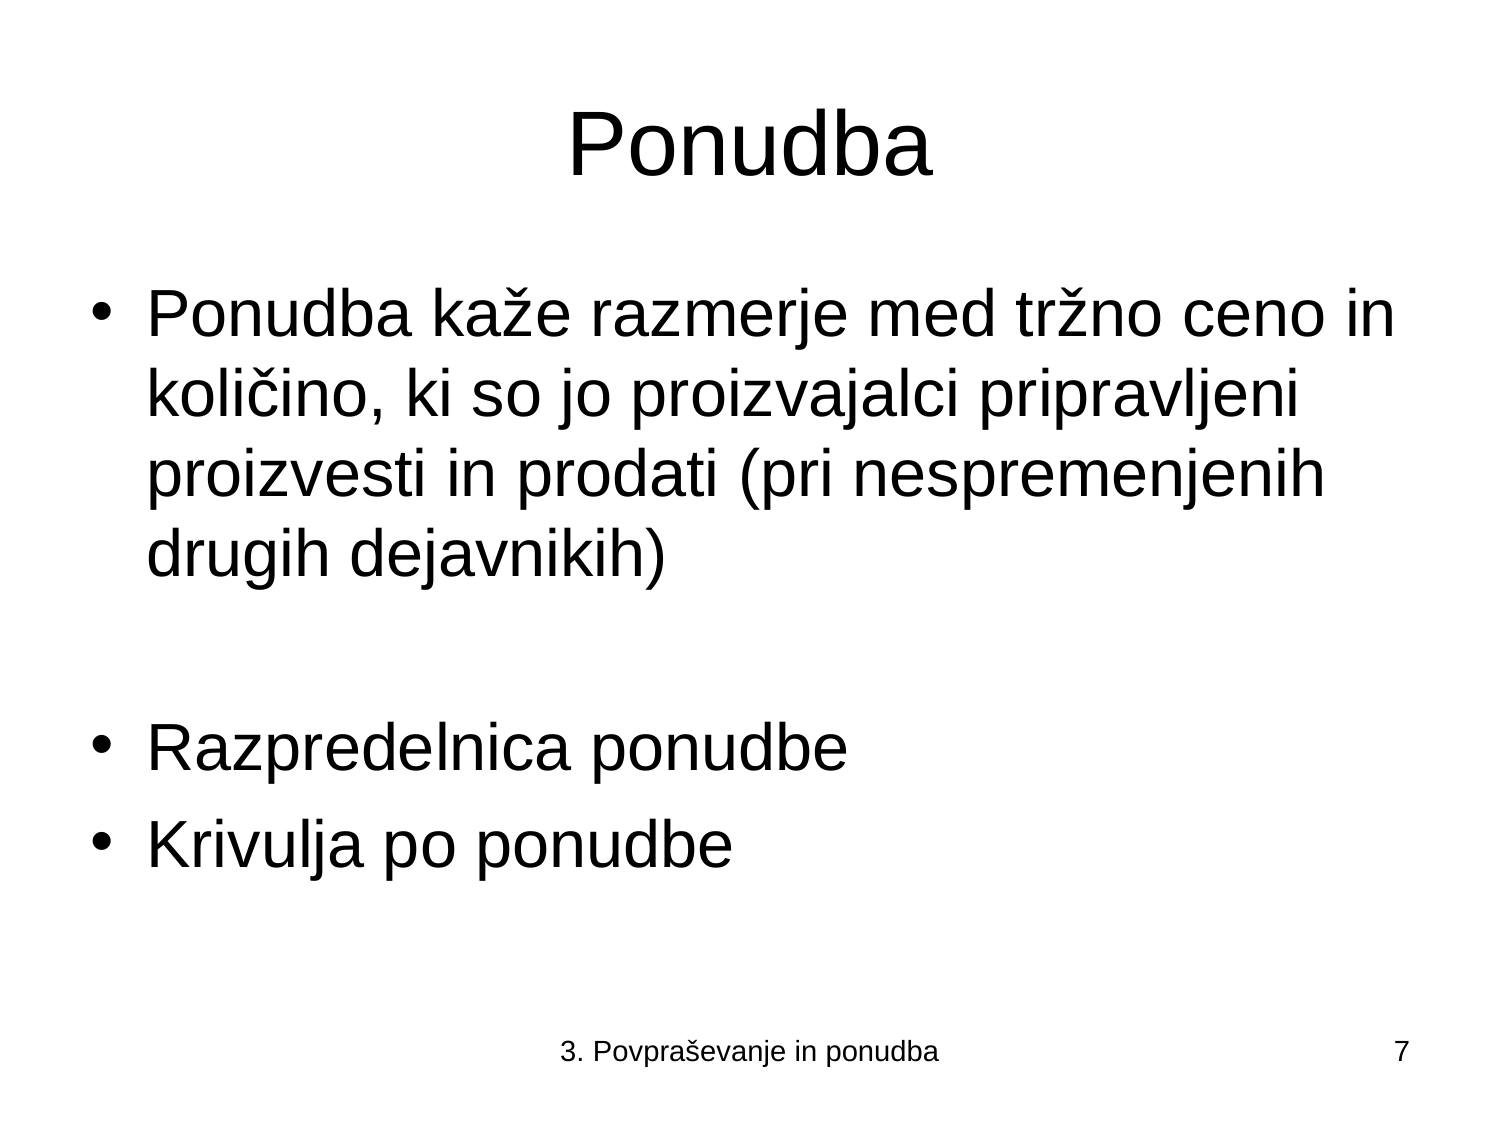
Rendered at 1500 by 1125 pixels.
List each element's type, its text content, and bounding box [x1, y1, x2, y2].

list Ponudba kaže razmerje med tržno ceno in količino, ki so jo proizvajalci pripravljeni proizvesti in prodati (pri nespremenjenih drugih dejavnikih) Razpredelnica ponudbe Krivulja po ponudbe [75, 262, 1426, 1006]
title Ponudba [75, 45, 1426, 233]
text_box <number> [1074, 1024, 1426, 1103]
text_box 3. Povpraševanje in ponudba [512, 1024, 988, 1103]
